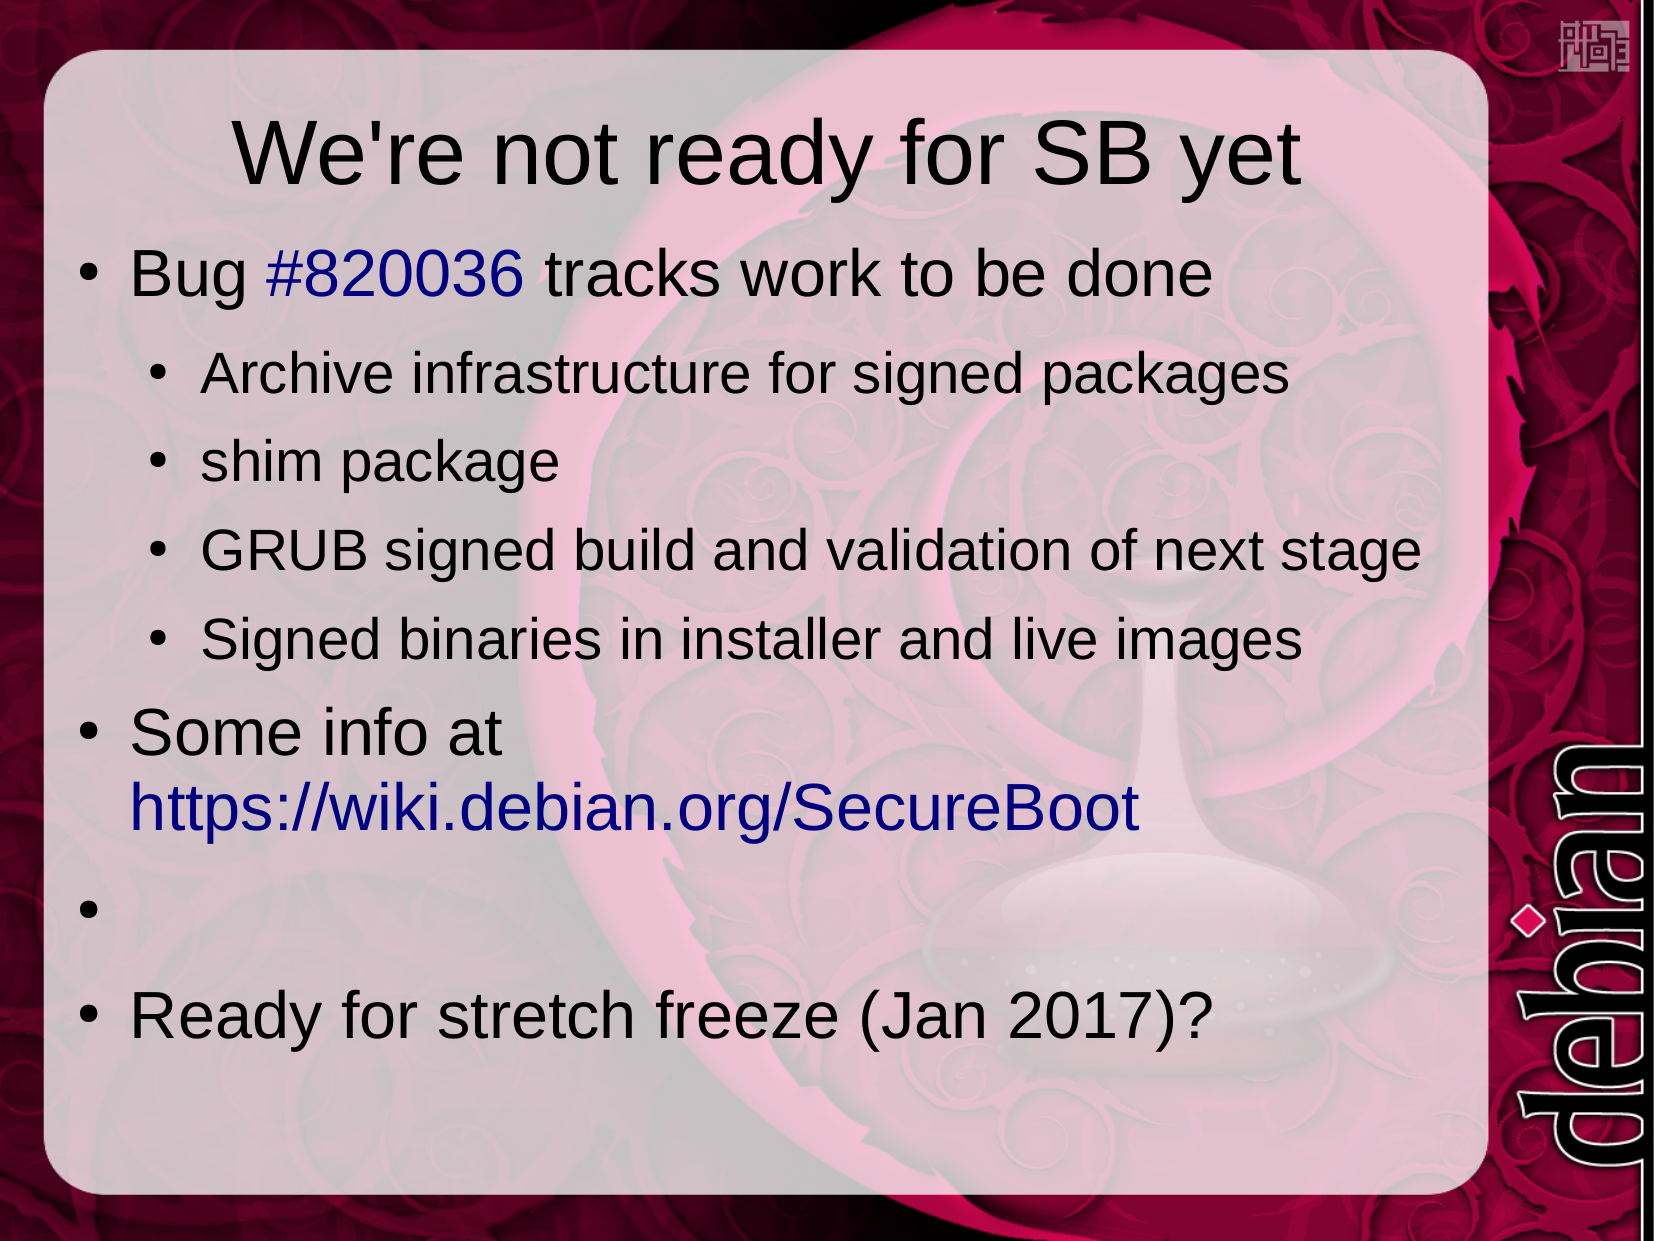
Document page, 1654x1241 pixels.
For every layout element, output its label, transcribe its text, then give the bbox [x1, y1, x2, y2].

list Bug #820036 tracks work to be done Archive infrastructure for signed packages shim package GRUB signed build and validation of next stage Signed binaries in installer and live images Some info at https://wiki.debian.org/SecureBoot Ready for stretch freeze (Jan 2017)? [59, 236, 1477, 1152]
title We're not ready for SB yet [59, 49, 1477, 236]
picture [0, 0, 1654, 1241]
